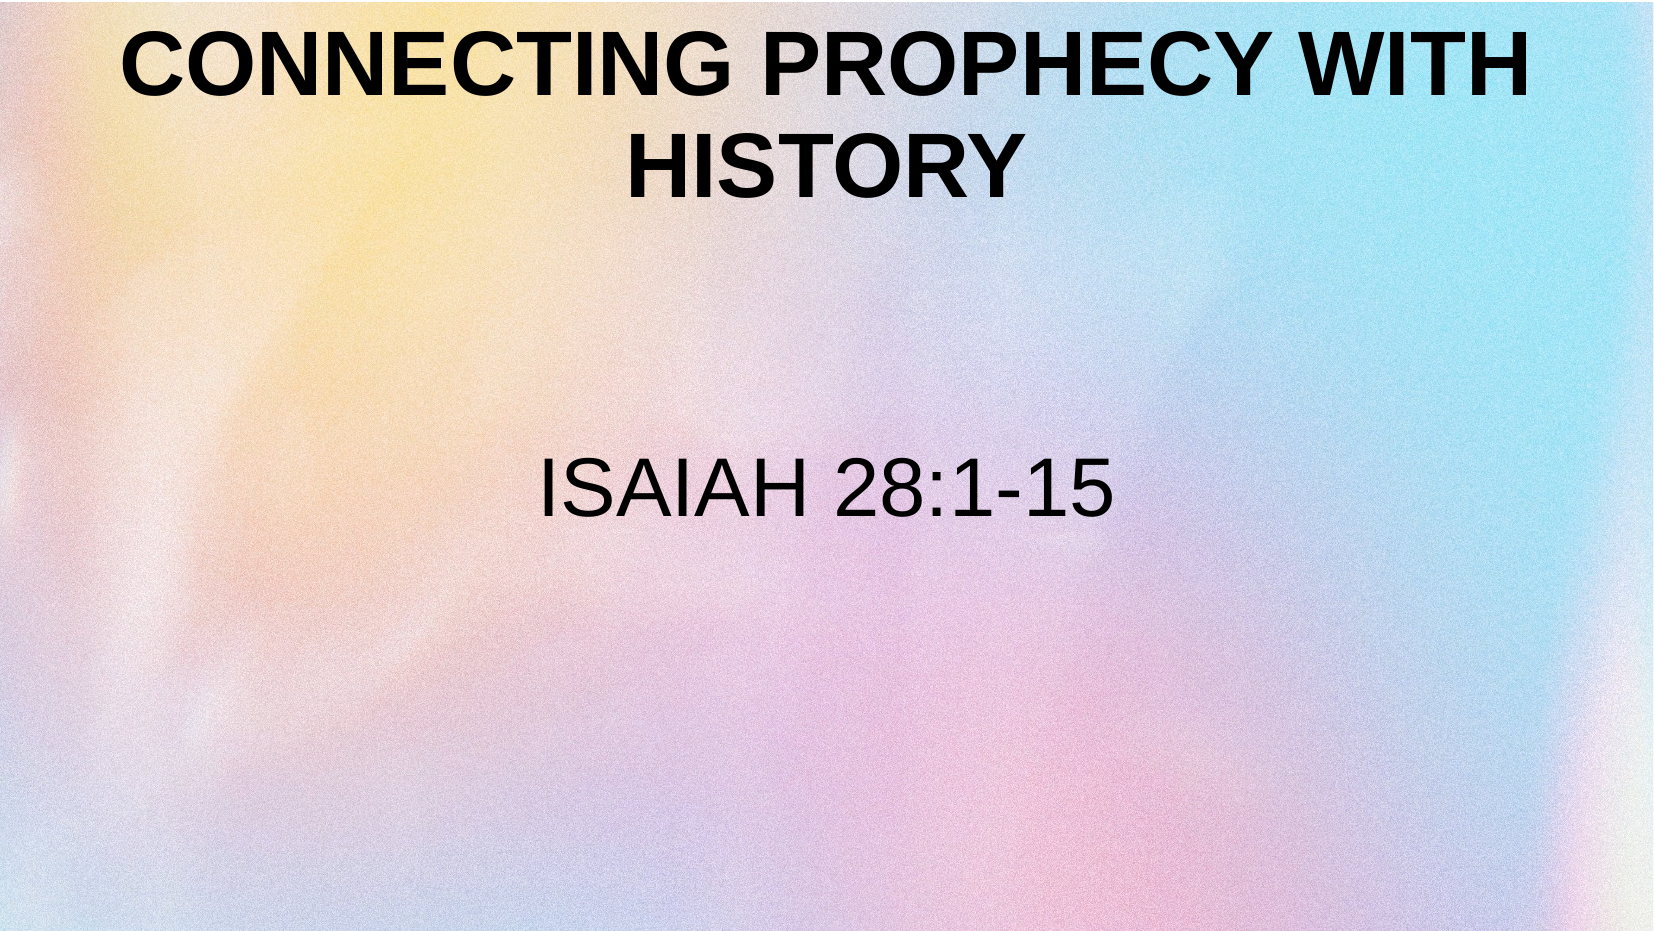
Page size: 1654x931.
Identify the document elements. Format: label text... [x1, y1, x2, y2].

picture [0, 2, 1654, 931]
title CONNECTING PROPHECY WITH HISTORY [82, 12, 1571, 217]
subtitle ISAIAH 28:1-15 [82, 217, 1571, 758]
